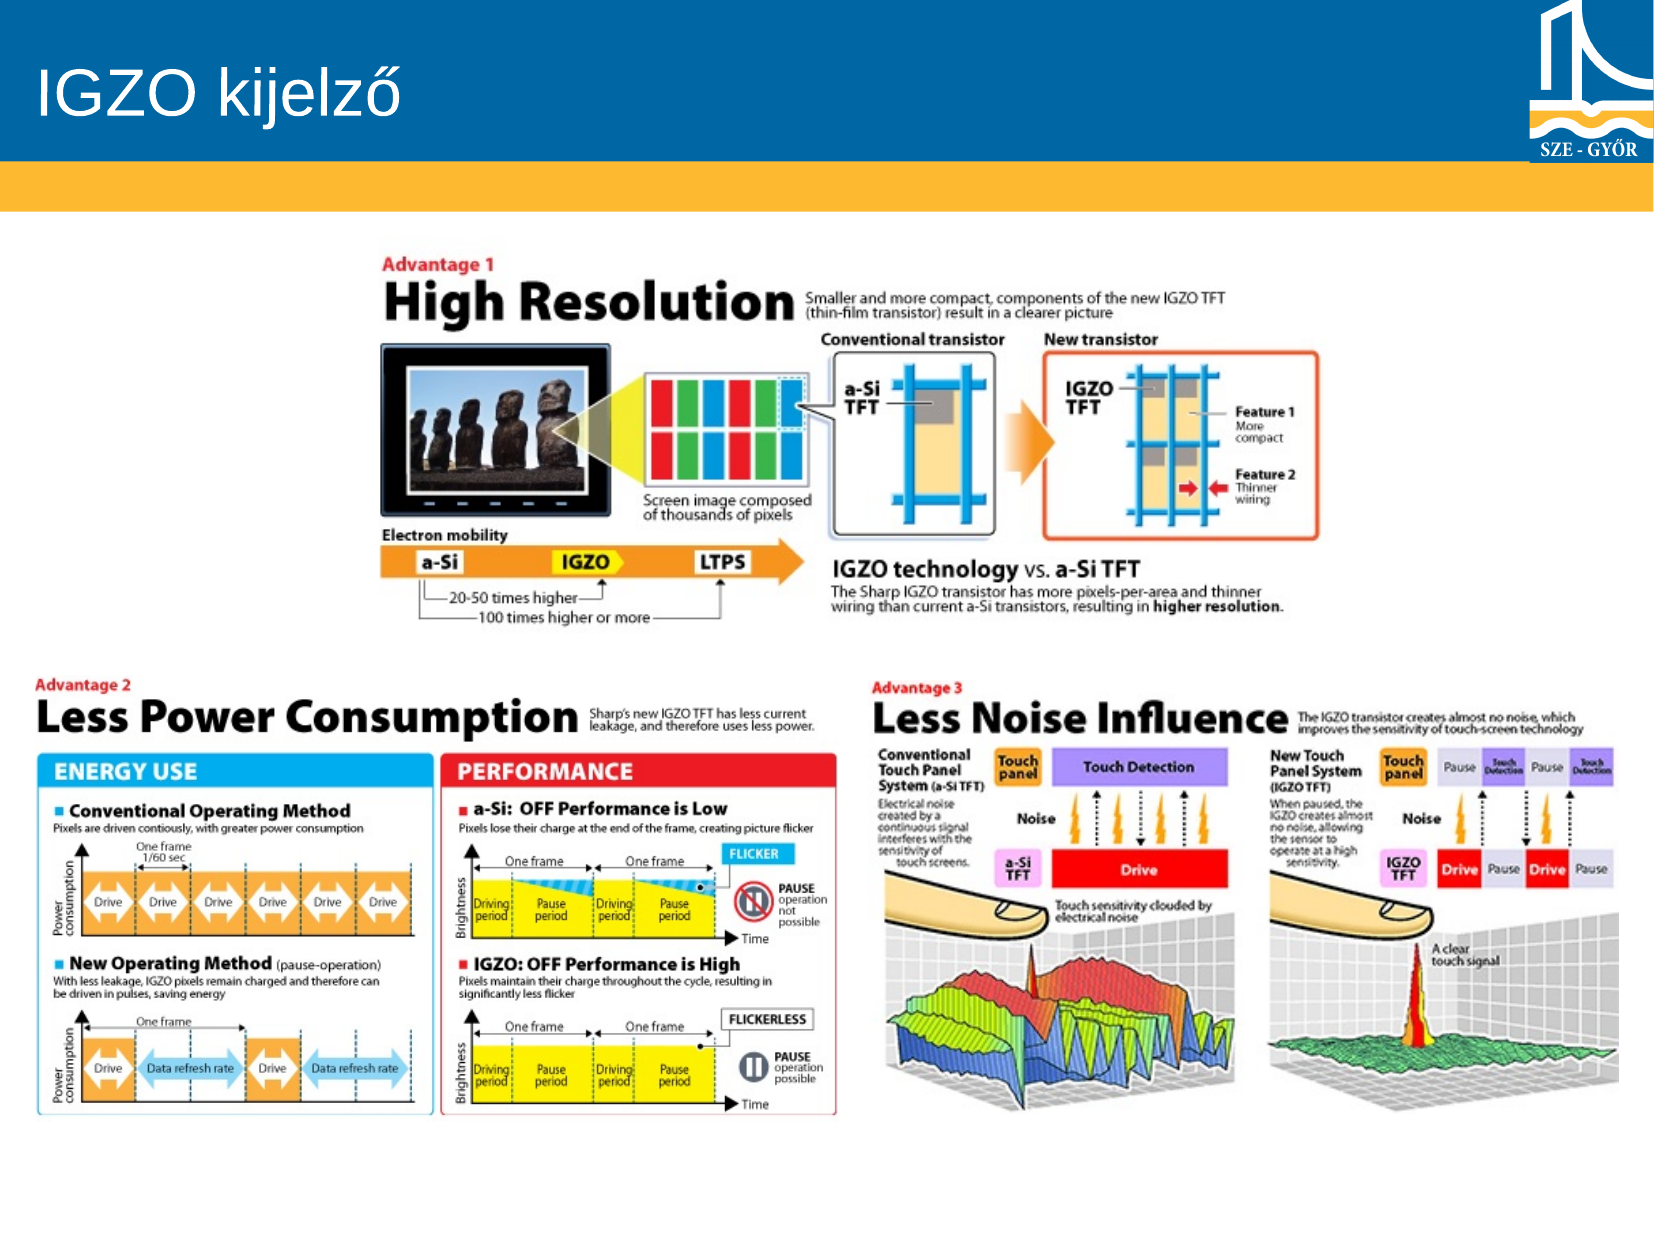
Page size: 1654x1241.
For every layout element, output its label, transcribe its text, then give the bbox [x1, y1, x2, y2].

picture [1529, 0, 1654, 163]
picture [868, 680, 1619, 1114]
text_box IGZO kijelző [34, 48, 1524, 144]
picture [35, 675, 838, 1123]
picture [379, 236, 1335, 650]
